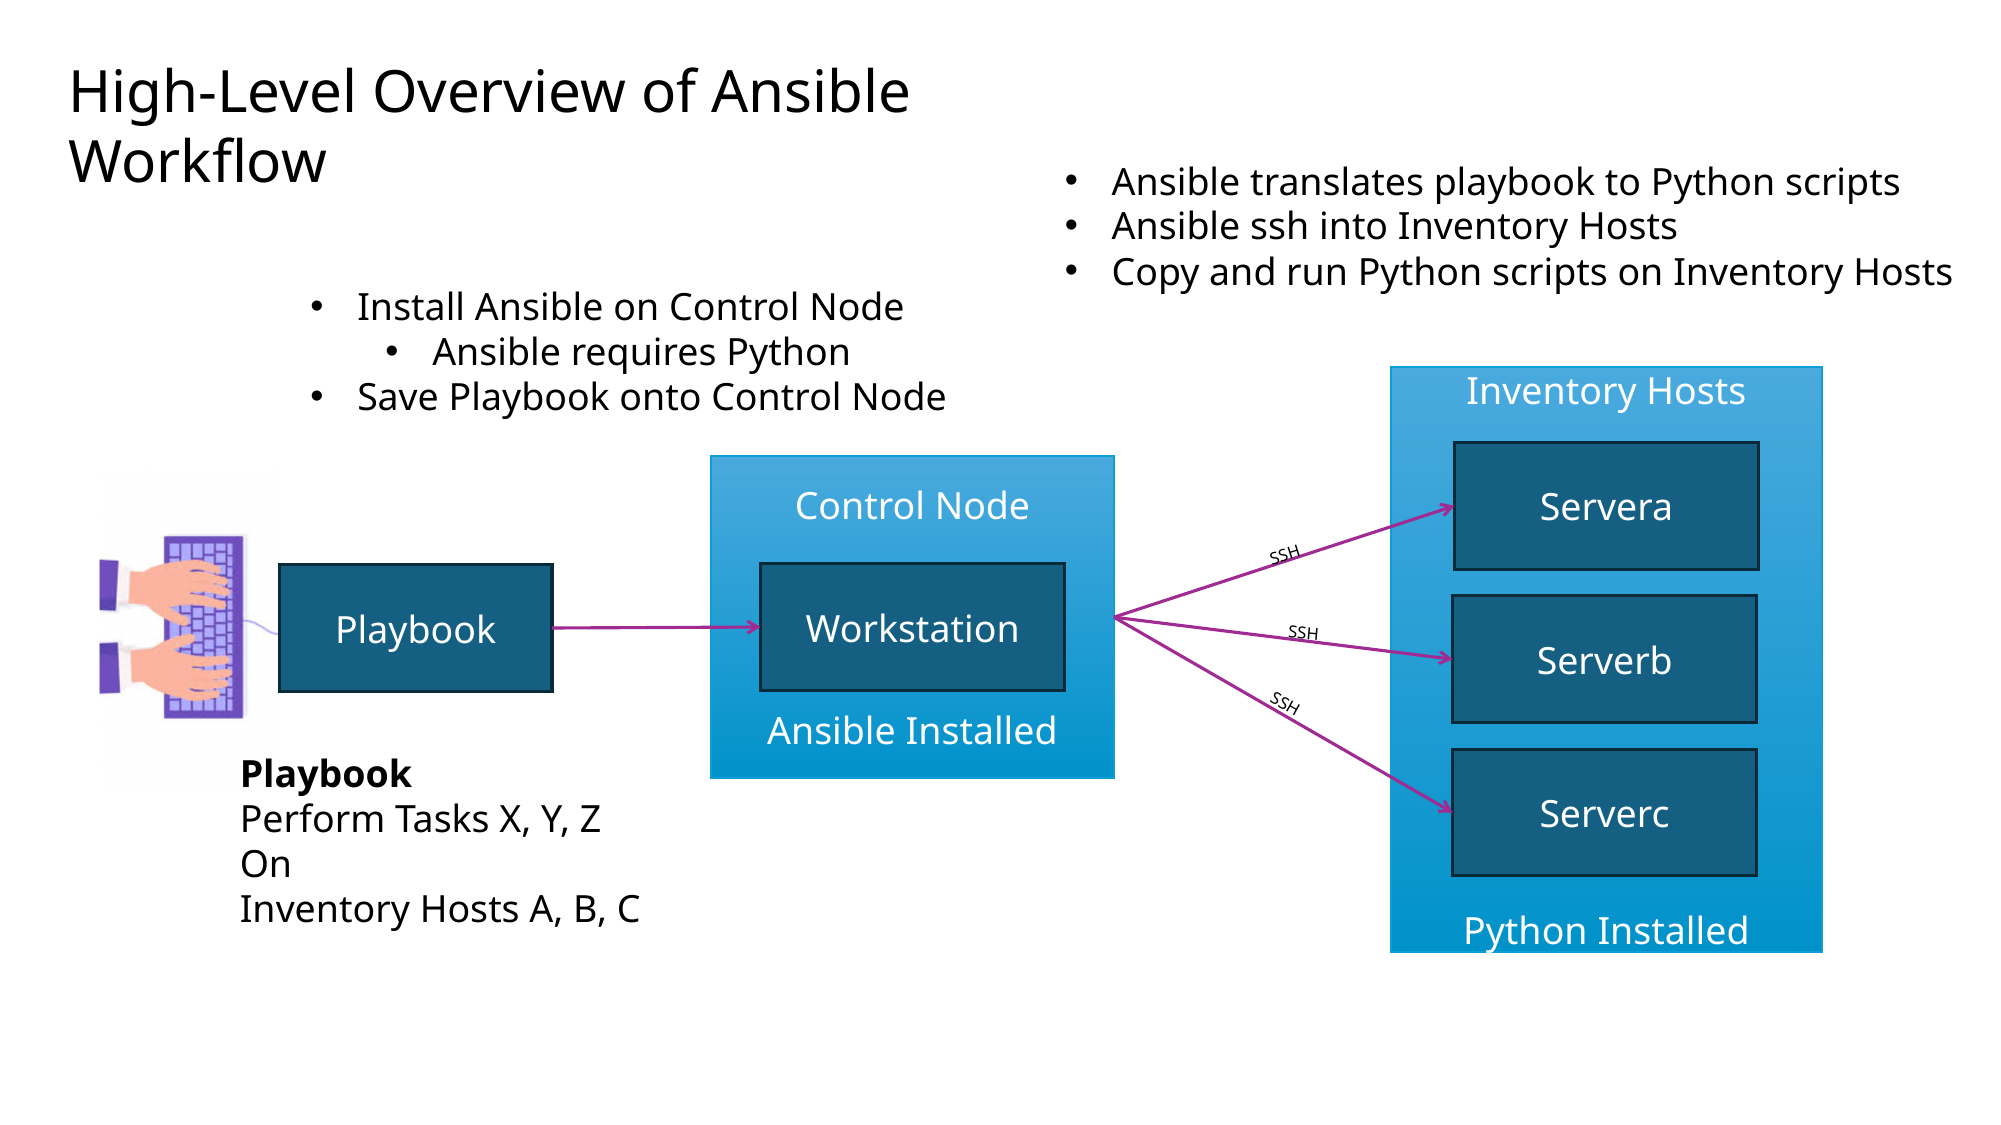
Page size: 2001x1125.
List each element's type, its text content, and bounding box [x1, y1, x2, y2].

text_box Serverc [1452, 749, 1757, 876]
text_box SSH [1251, 673, 1325, 736]
text_box SSH [1250, 527, 1323, 580]
text_box Serverb [1452, 595, 1757, 723]
picture [99, 466, 280, 788]
text_box Inventory Hosts Python Installed [1390, 366, 1823, 952]
text_box SSH [1272, 612, 1340, 653]
text_box Install Ansible on Control Node Ansible requires Python Save Playbook onto Control Node [295, 275, 1036, 426]
text_box High-Level Overview of Ansible Workflow [54, 46, 1077, 202]
text_box Playbook Perform Tasks X, Y, Z On Inventory Hosts A, B, C [225, 742, 676, 938]
text_box Workstation [760, 563, 1065, 691]
text_box Playbook [279, 564, 552, 692]
text_box Control Node Ansible Installed [711, 456, 1114, 778]
text_box Ansible translates playbook to Python scripts Ansible ssh into Inventory Hosts Copy and run Python scripts on Inventory Hosts [1049, 150, 1988, 300]
text_box Servera [1454, 442, 1759, 570]
